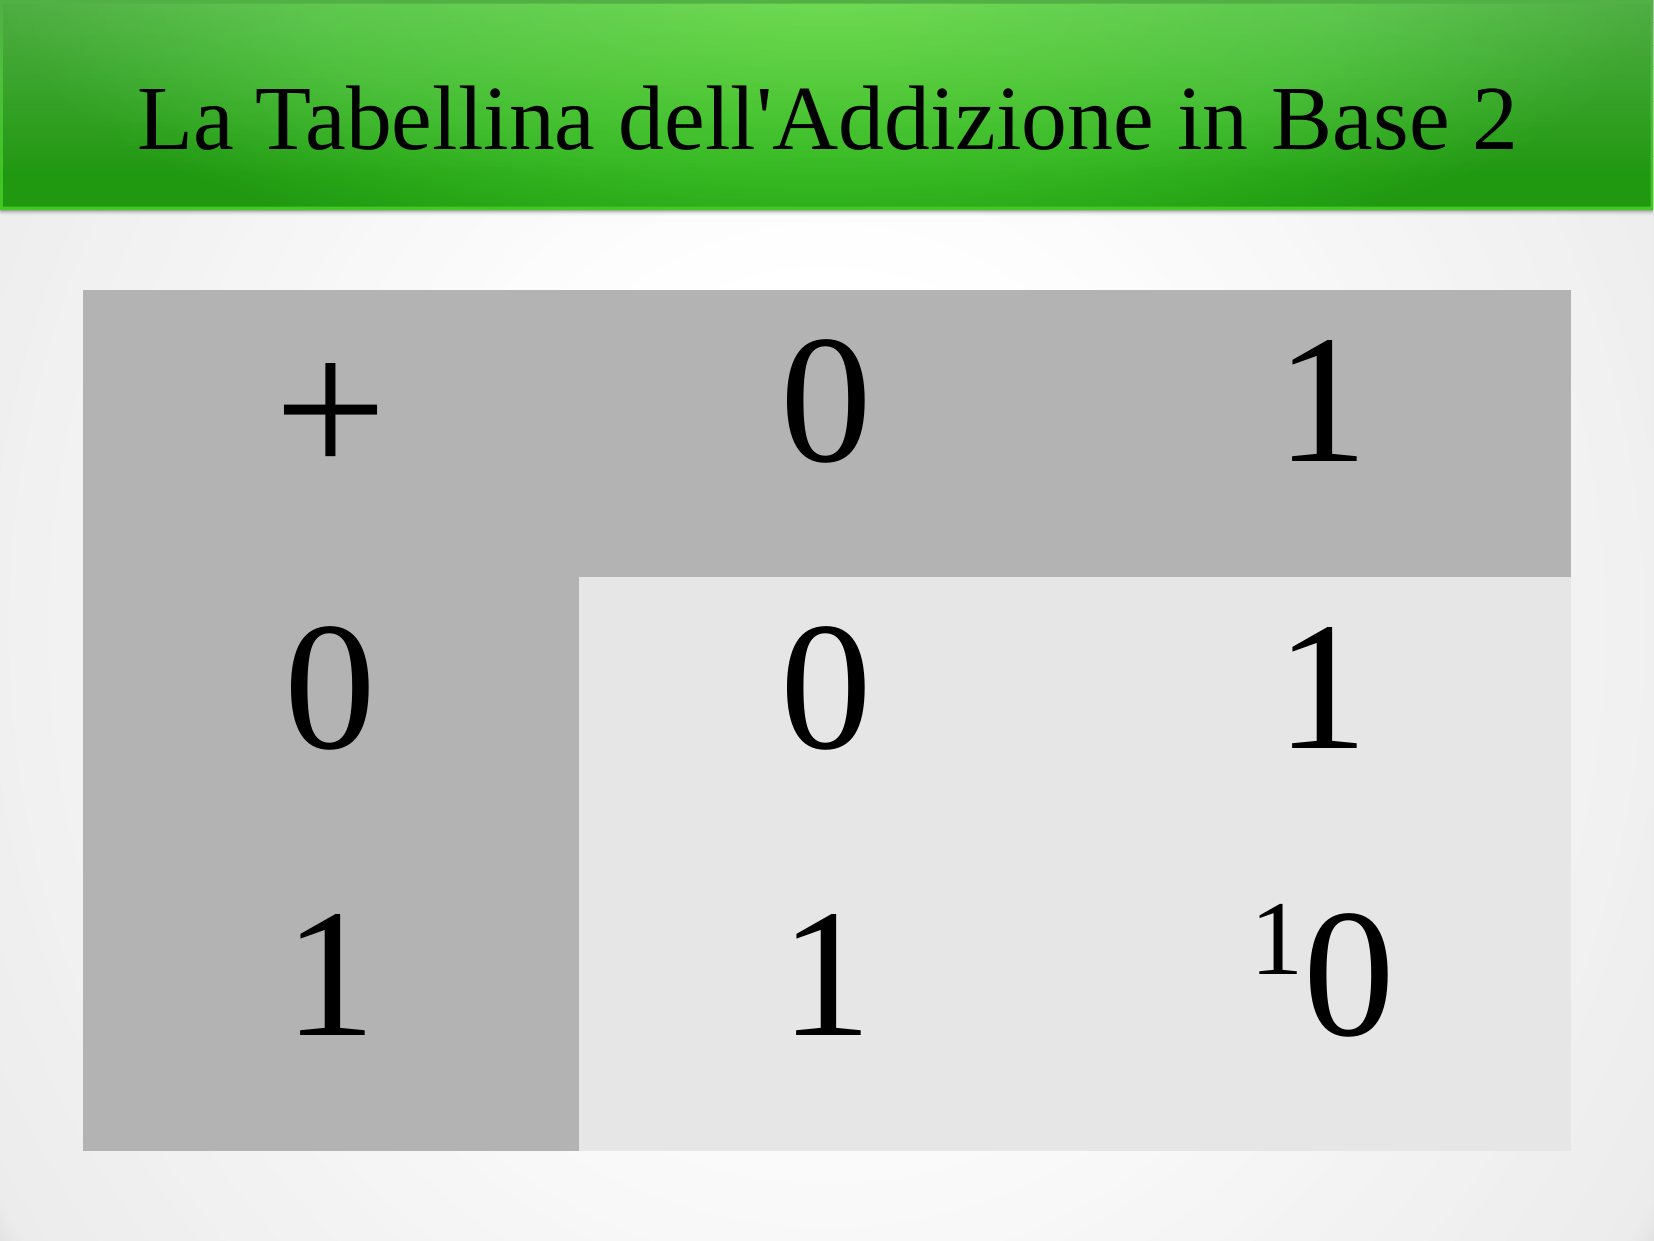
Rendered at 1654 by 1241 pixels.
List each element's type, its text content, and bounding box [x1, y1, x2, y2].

table_header 0 [579, 290, 1075, 577]
table_cell 10 [1075, 864, 1571, 1151]
table_cell 0 [579, 577, 1075, 864]
title La Tabellina dell'Addizione in Base 2 [88, 47, 1571, 189]
table_cell 0 [83, 577, 579, 864]
table_cell 1 [579, 864, 1075, 1151]
table_header + [83, 290, 579, 577]
table_cell 1 [83, 864, 579, 1151]
table_cell 1 [1075, 577, 1571, 864]
table_header 1 [1075, 290, 1571, 577]
